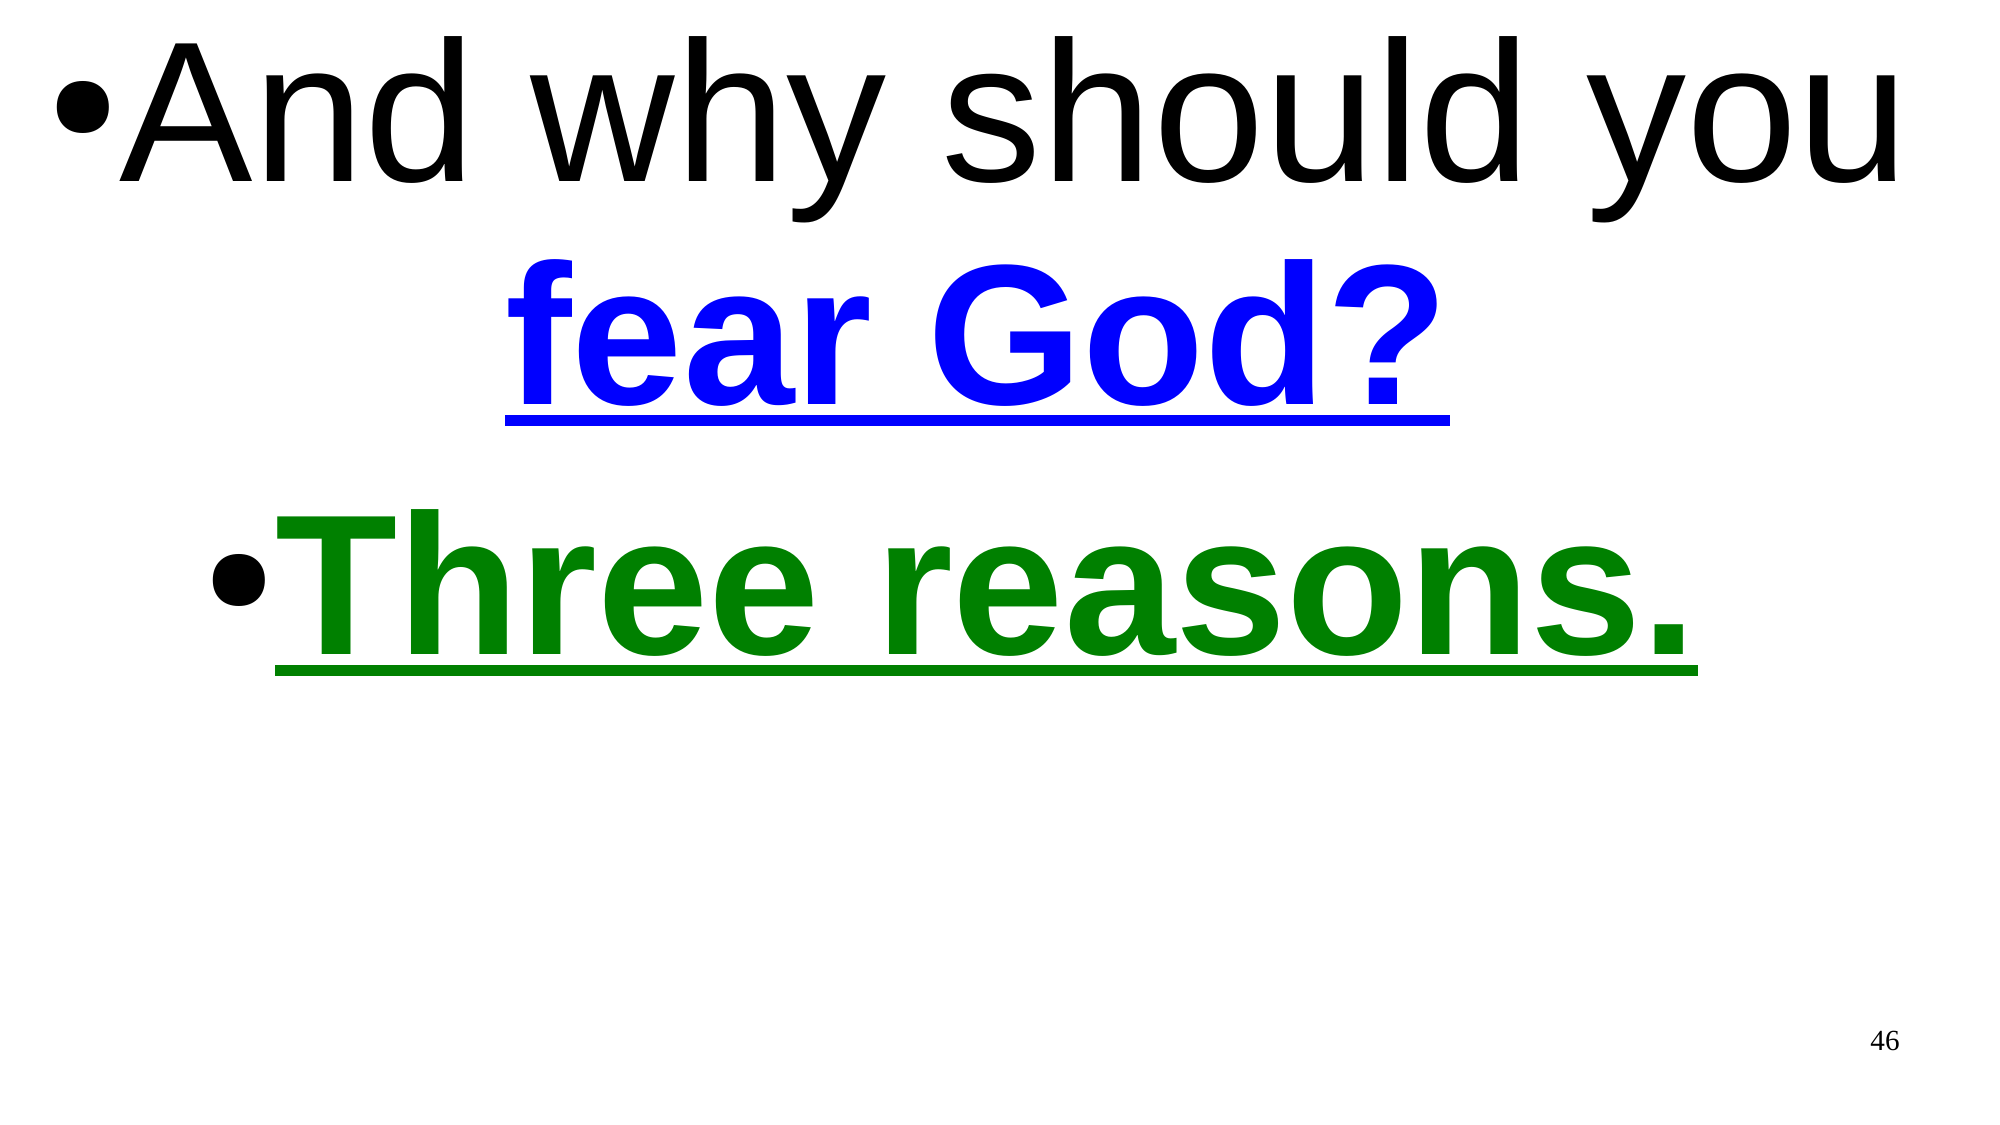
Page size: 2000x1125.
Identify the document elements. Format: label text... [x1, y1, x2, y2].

list And why should you fear God? Three reasons. [0, 0, 1996, 1123]
